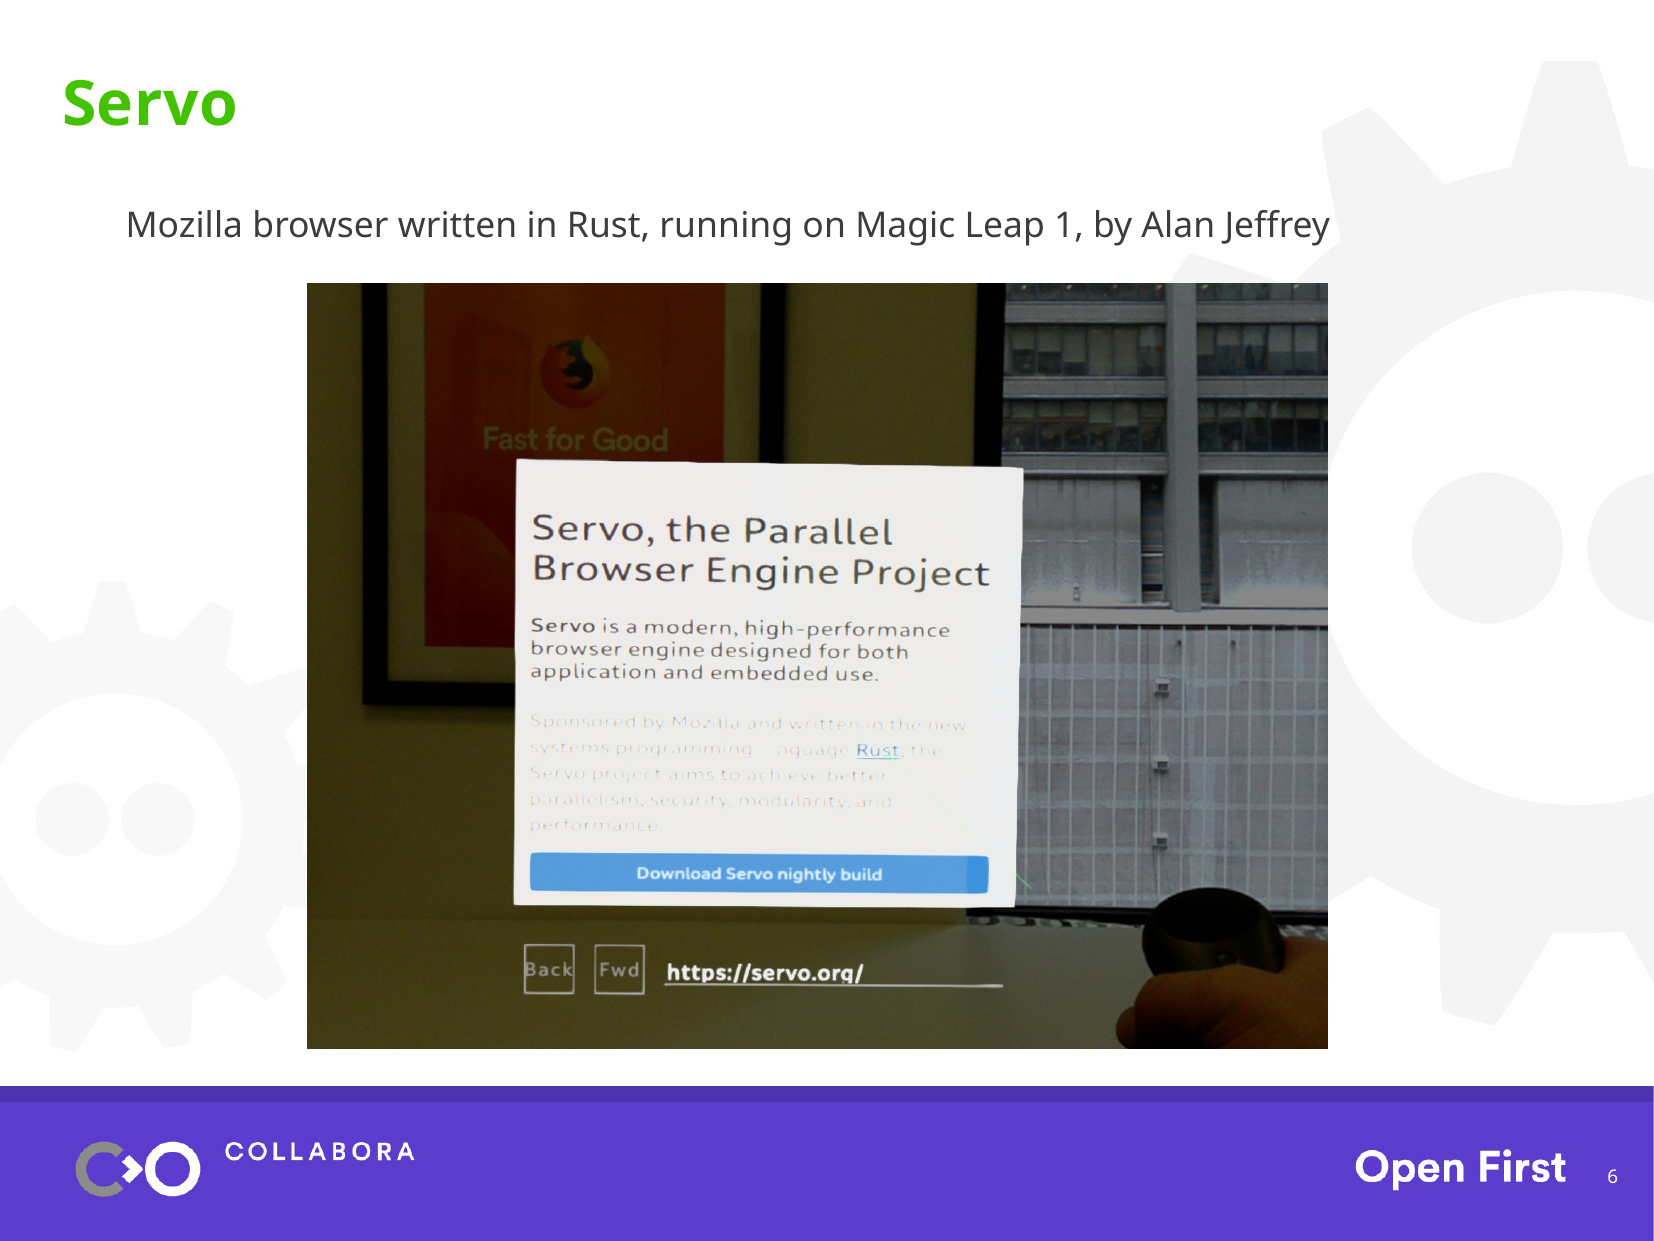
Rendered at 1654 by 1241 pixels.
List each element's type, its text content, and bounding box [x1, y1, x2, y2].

list Mozilla browser written in Rust, running on Magic Leap 1, by Alan Jeffrey [54, 181, 1630, 272]
title Servo [62, 62, 1638, 138]
picture [0, 0, 1654, 1241]
